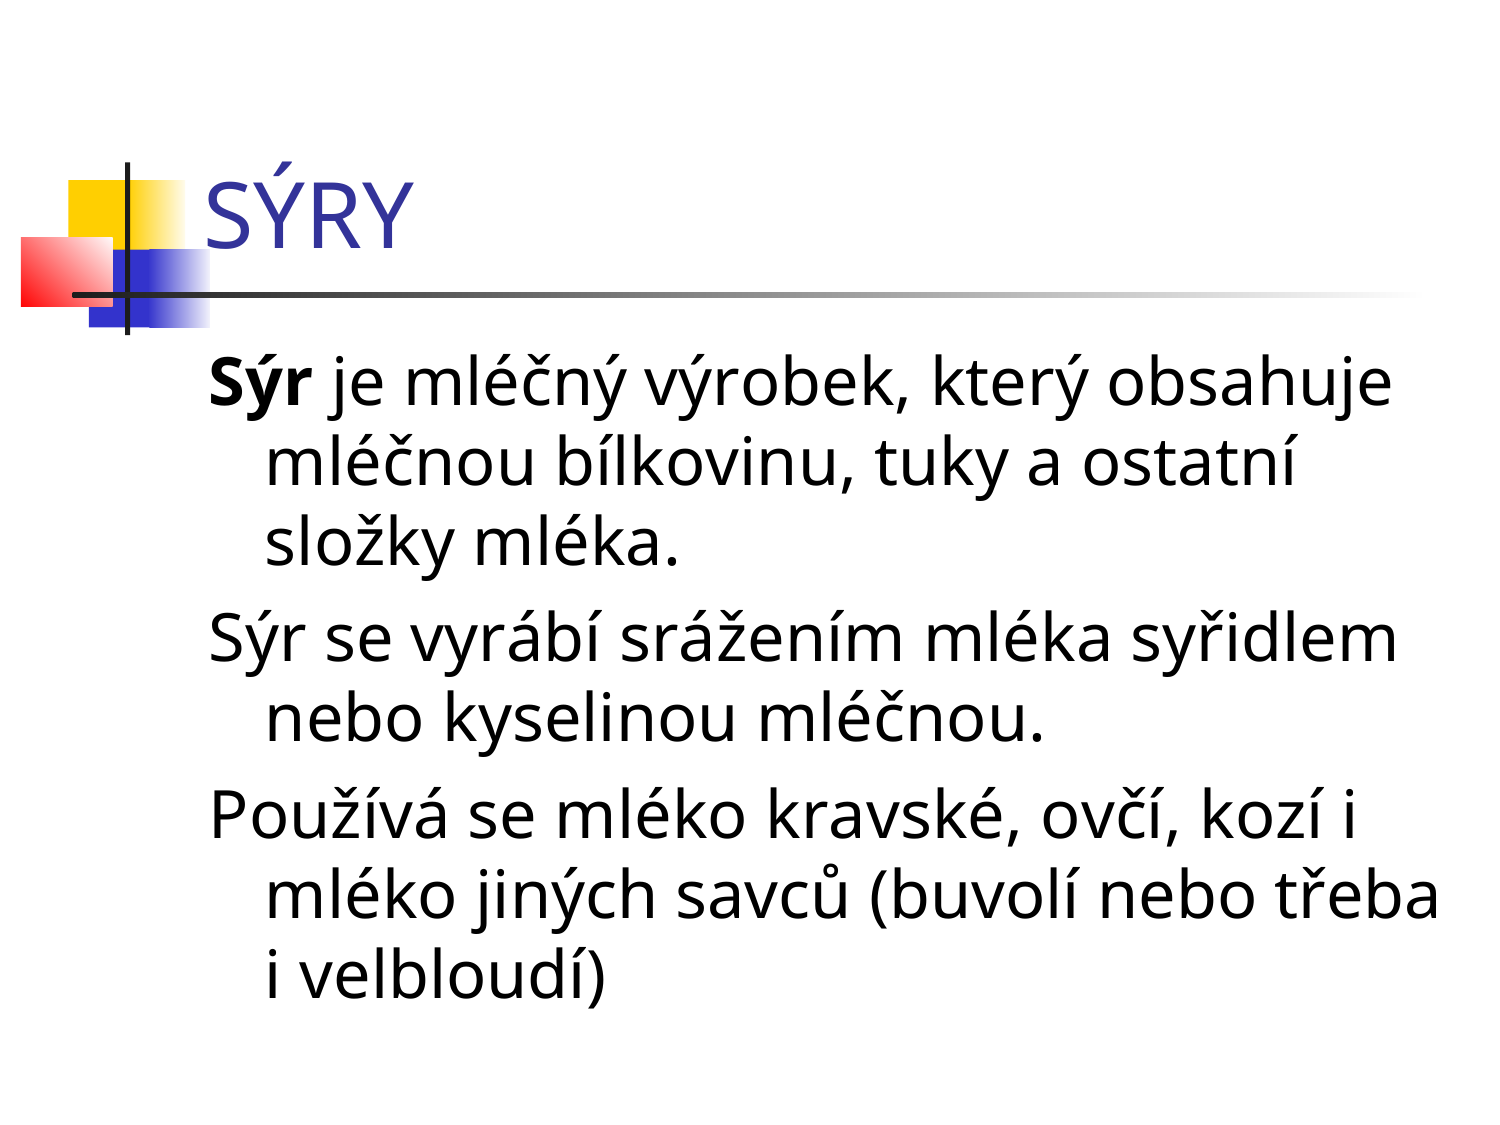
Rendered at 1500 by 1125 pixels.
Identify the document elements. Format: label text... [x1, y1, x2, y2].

title SÝRY [188, 35, 1468, 276]
list Sýr je mléčný výrobek, který obsahuje mléčnou bílkovinu, tuky a ostatní složky mléka. Sýr se vyrábí srážením mléka syřidlem nebo kyselinou mléčnou. Používá se mléko kravské, ovčí, kozí i mléko jiných savců (buvolí nebo třeba i velbloudí) [193, 331, 1469, 1117]
